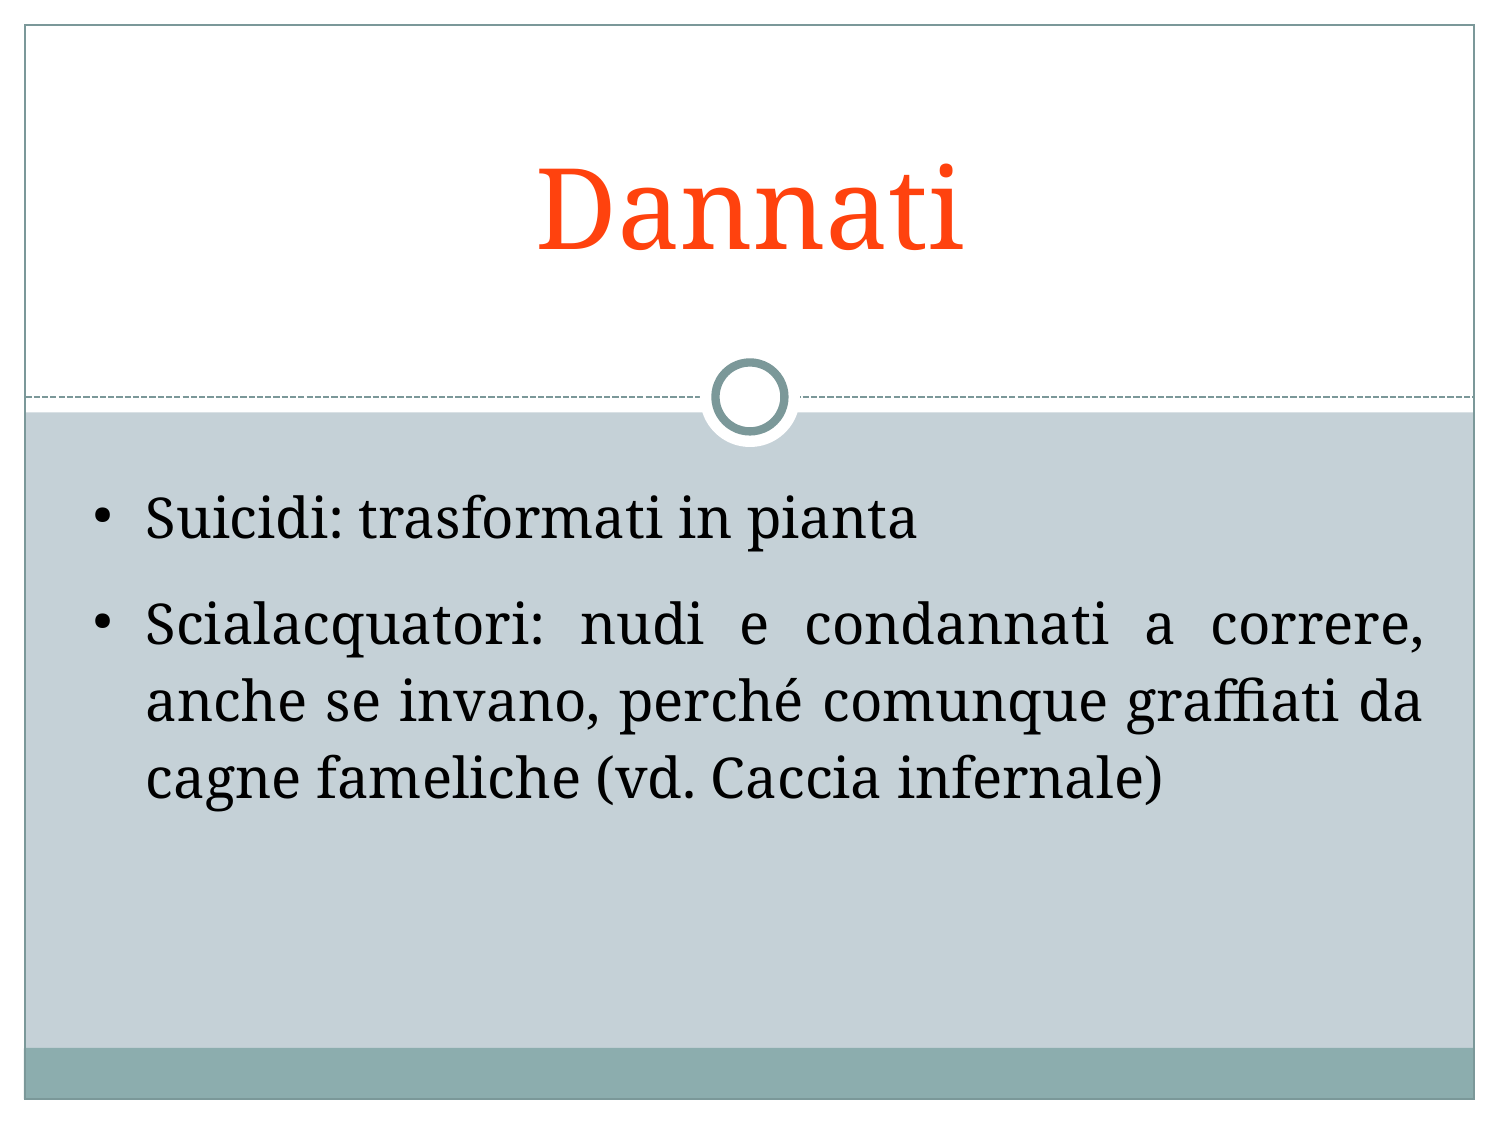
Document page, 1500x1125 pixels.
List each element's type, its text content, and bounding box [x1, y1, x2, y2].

list Suicidi: trasformati in pianta Scialacquatori: nudi e condannati a correre, anche se invano, perché comunque graffiati da cagne fameliche (vd. Caccia infernale) [75, 478, 1425, 1125]
title Dannati [112, 62, 1388, 350]
